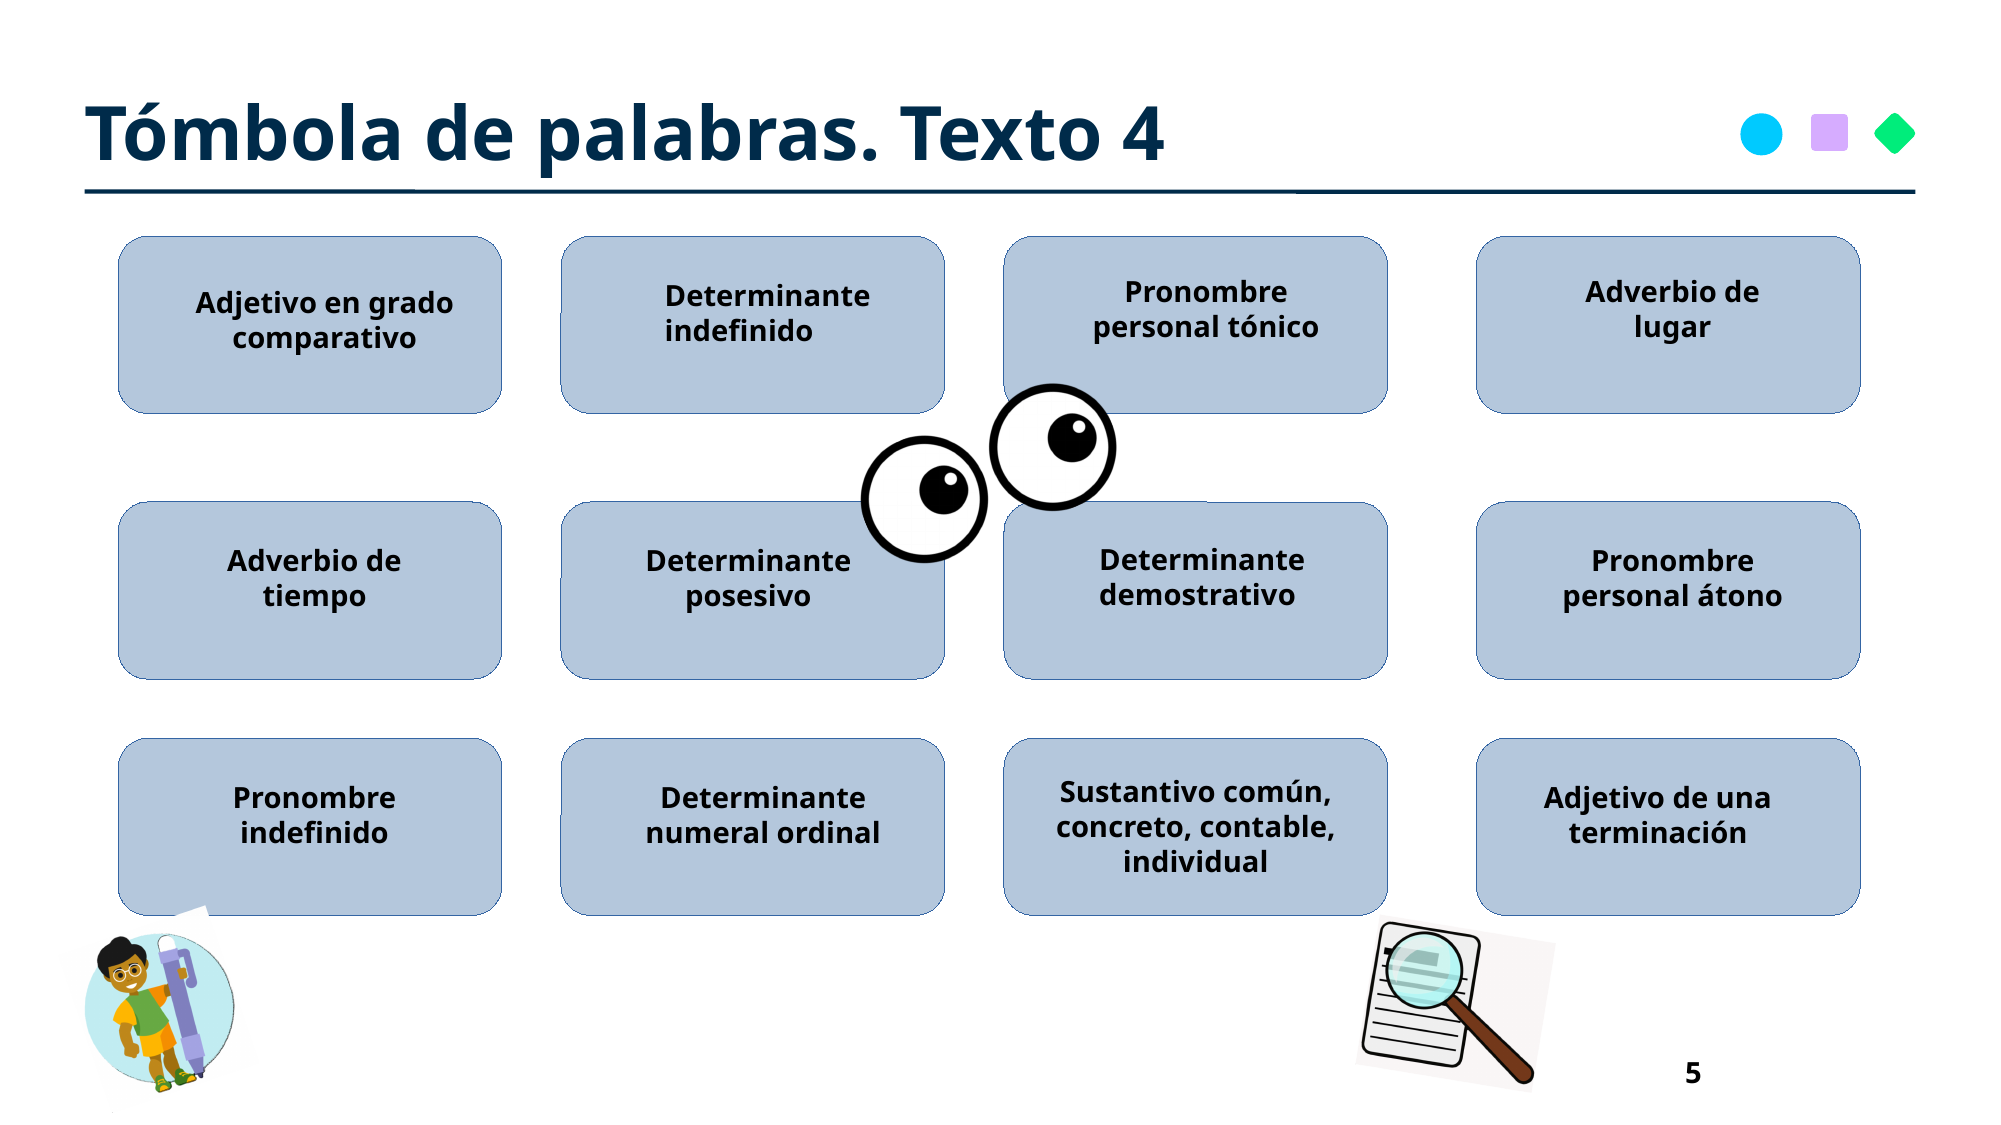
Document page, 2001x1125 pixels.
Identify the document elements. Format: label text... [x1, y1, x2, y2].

text_box Sustantivo común, concreto, contable, individual [1003, 766, 1388, 886]
text_box Adverbio de lugar [1535, 265, 1811, 351]
title Tómbola de palabras. Texto 4 [84, 29, 1601, 178]
text_box Adjetivo en grado comparativo [177, 284, 473, 355]
text_box [118, 501, 502, 680]
text_box Determinante posesivo [611, 535, 886, 621]
text_box [118, 738, 502, 916]
text_box [1476, 236, 1861, 414]
text_box Adjetivo de una terminación [1505, 771, 1811, 857]
text_box [1004, 738, 1388, 766]
picture [841, 363, 1136, 583]
text_box Determinante demostrativo [1053, 534, 1359, 619]
text_box Pronombre personal átono [1535, 535, 1811, 621]
text_box [560, 738, 945, 916]
text_box Pronombre personal tónico [1054, 265, 1359, 351]
picture [58, 905, 259, 1113]
text_box Pronombre indefinido [177, 771, 452, 857]
text_box [560, 501, 945, 680]
text_box Determinante indefinido [620, 269, 916, 355]
text_box Adverbio de tiempo [177, 535, 452, 621]
text_box Determinante numeral ordinal [611, 771, 916, 857]
text_box [1476, 501, 1861, 680]
text_box [1476, 738, 1861, 916]
text_box [560, 236, 945, 414]
text_box [1003, 886, 1388, 916]
picture [1355, 914, 1556, 1093]
text_box [118, 236, 502, 414]
text_box [1003, 236, 1388, 414]
text_box [1003, 501, 1388, 680]
